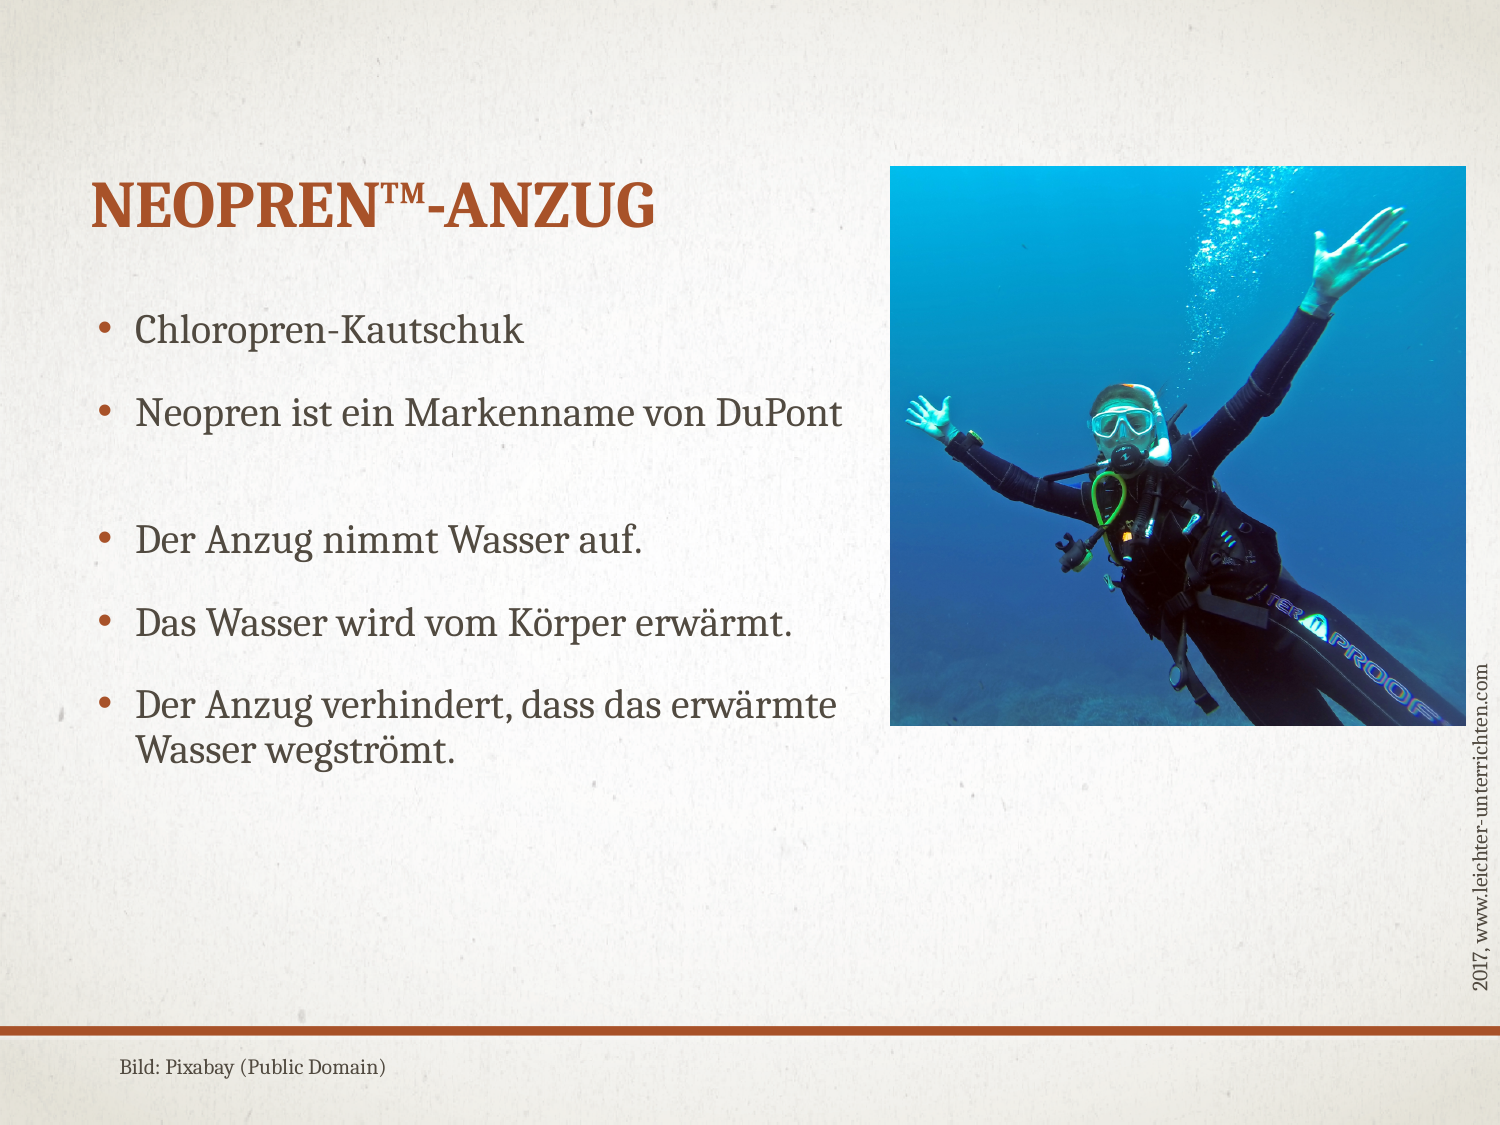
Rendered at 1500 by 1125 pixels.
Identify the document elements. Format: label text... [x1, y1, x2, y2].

picture [0, 0, 1500, 1026]
title Neopren™-Anzug [75, 62, 1341, 250]
list Chloropren-Kautschuk Neopren ist ein Markenname von DuPont Der Anzug nimmt Wasser auf. Das Wasser wird vom Körper erwärmt. Der Anzug verhindert, dass das erwärmte Wasser wegströmt. [75, 299, 1341, 975]
text_box Bild: Pixabay (Public Domain) [104, 1044, 403, 1086]
picture [0, 1036, 1500, 1125]
